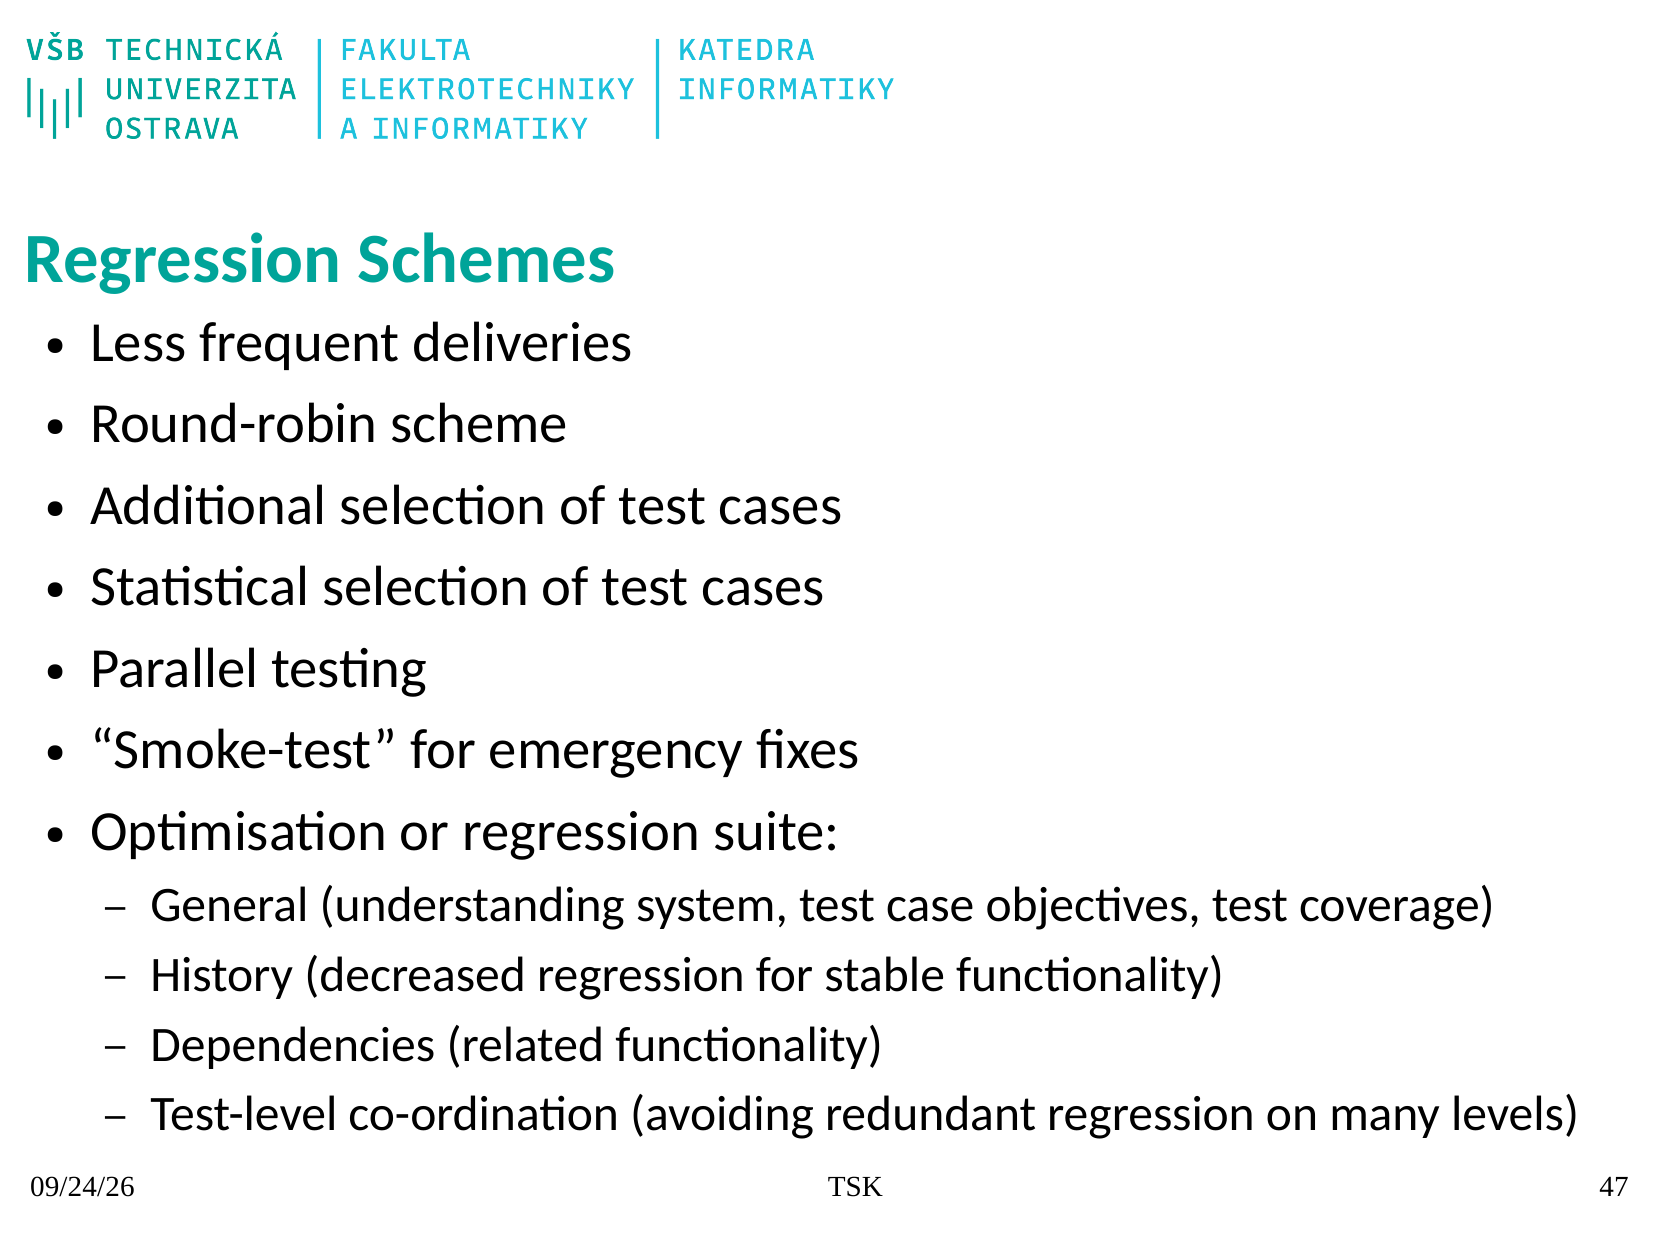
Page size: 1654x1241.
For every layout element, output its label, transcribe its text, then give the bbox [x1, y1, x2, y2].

title Regression Schemes [24, 169, 1629, 300]
list Less frequent deliveries Round-robin scheme Additional selection of test cases Statistical selection of test cases Parallel testing “Smoke-test” for emergency fixes Optimisation or regression suite: General (understanding system, test case objectives, test coverage) History (decreased regression for stable functionality) Dependencies (related functionality) Test-level co-ordination (avoiding redundant regression on many levels) [30, 318, 1629, 1146]
picture [26, 31, 894, 139]
